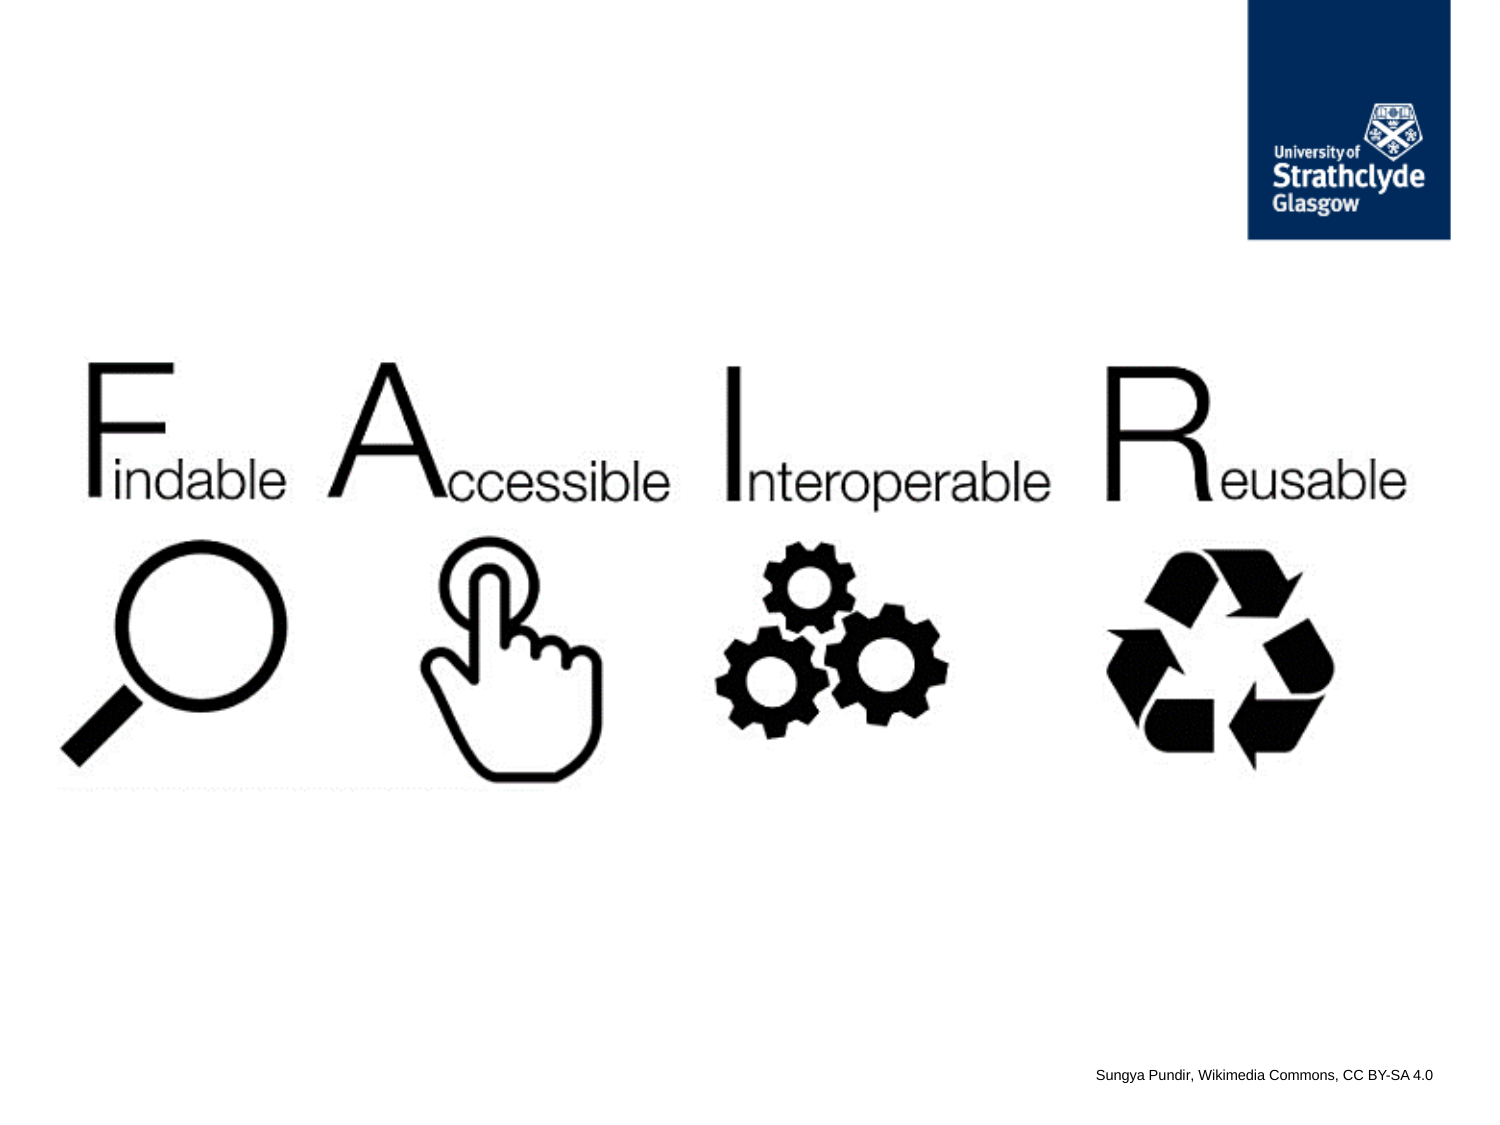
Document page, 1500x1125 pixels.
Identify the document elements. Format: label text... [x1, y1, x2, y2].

text_box Sungya Pundir, Wikimedia Commons, CC BY-SA 4.0 [1080, 1058, 1462, 1092]
picture [41, 302, 1424, 811]
